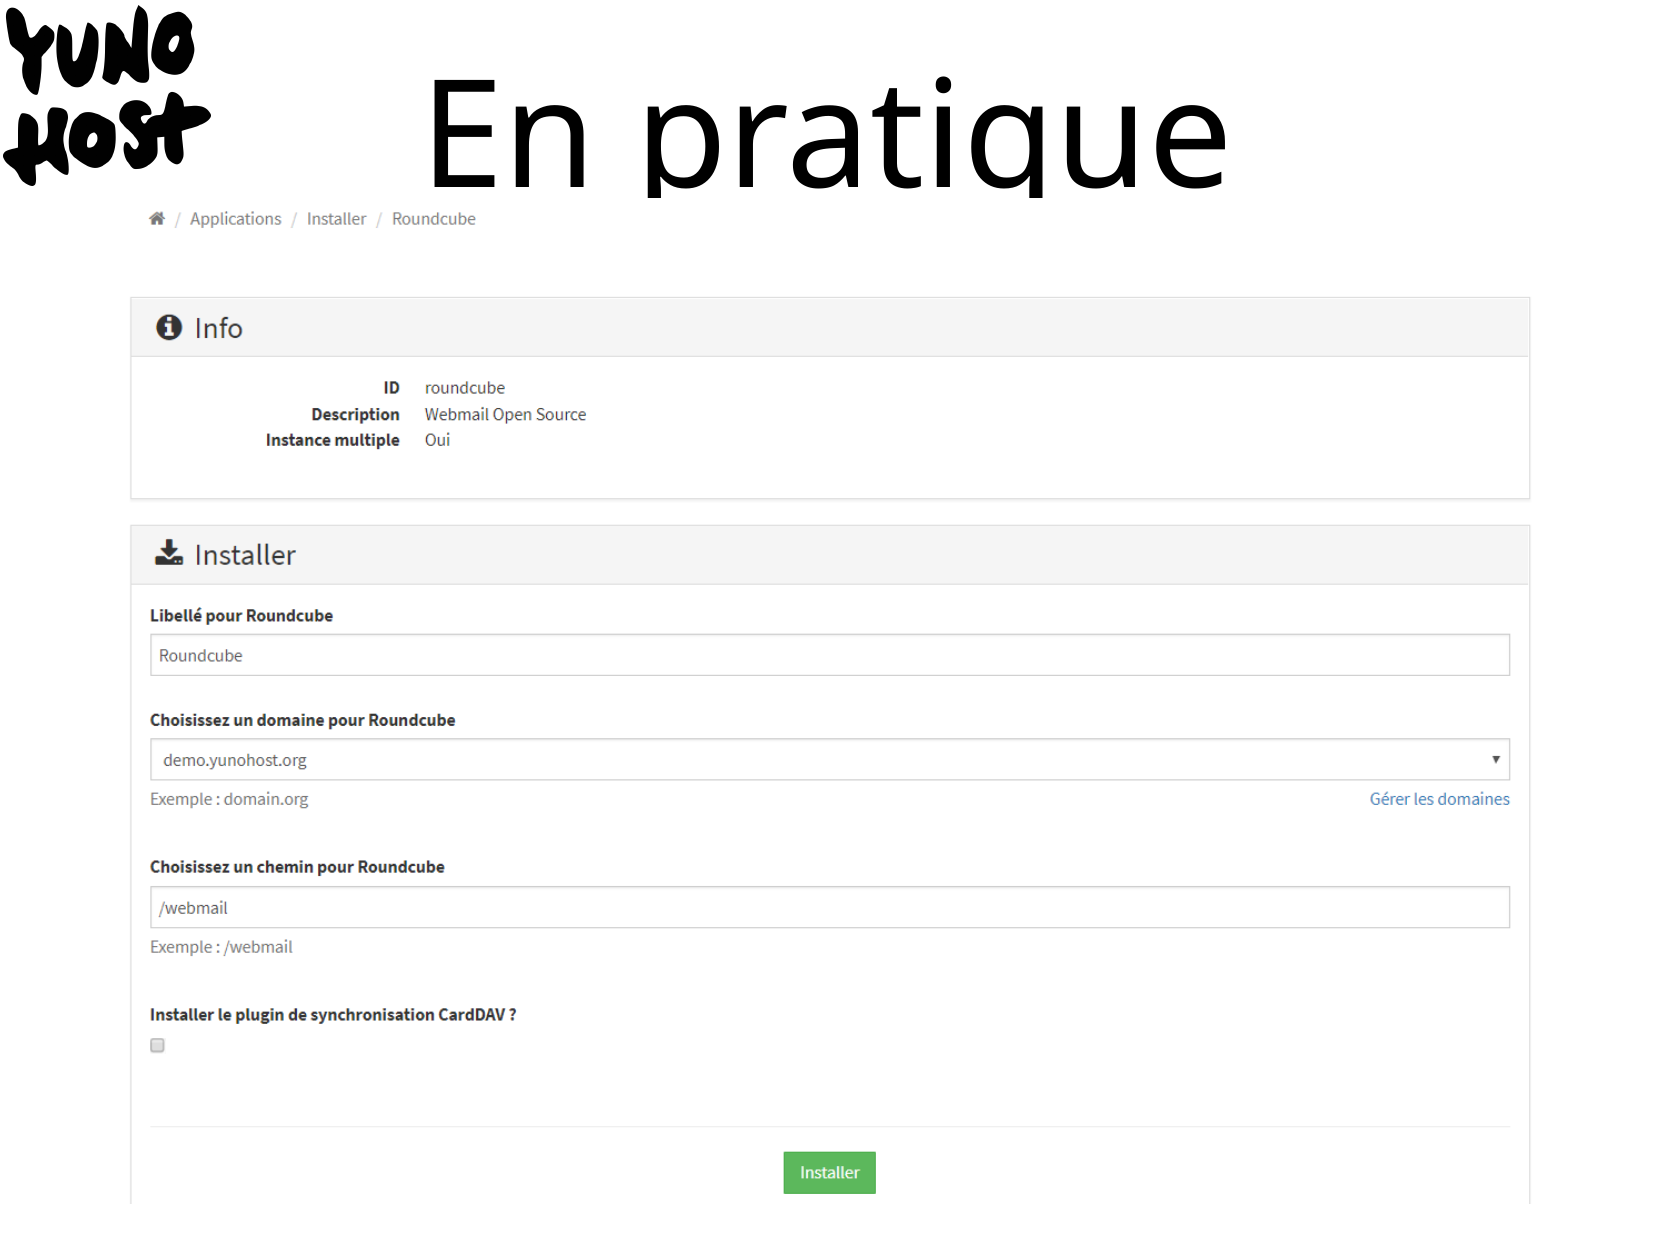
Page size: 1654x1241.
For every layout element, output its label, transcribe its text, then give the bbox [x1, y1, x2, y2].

picture [3, 5, 211, 186]
title En pratique [82, 25, 1571, 233]
picture [106, 198, 1537, 1204]
